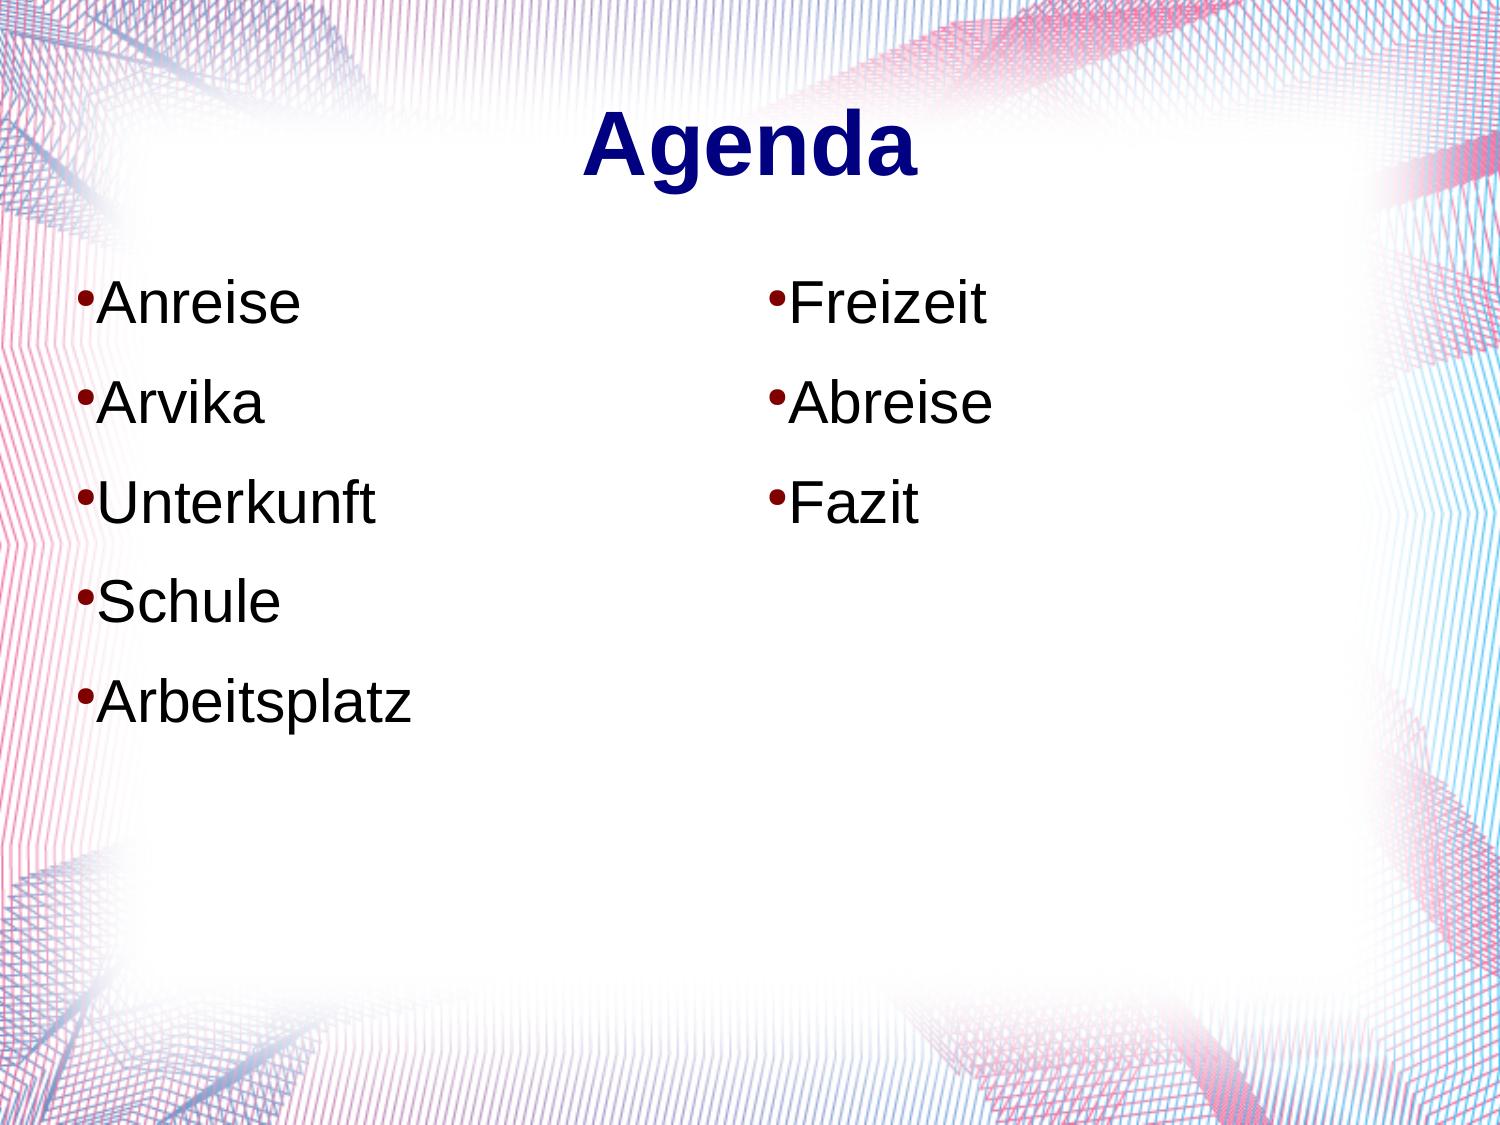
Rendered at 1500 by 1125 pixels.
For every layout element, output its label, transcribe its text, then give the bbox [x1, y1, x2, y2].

title Agenda [75, 44, 1425, 233]
list Anreise Arvika Unterkunft Schule Arbeitsplatz [75, 263, 734, 1006]
list Freizeit Abreise Fazit [766, 263, 1426, 1006]
